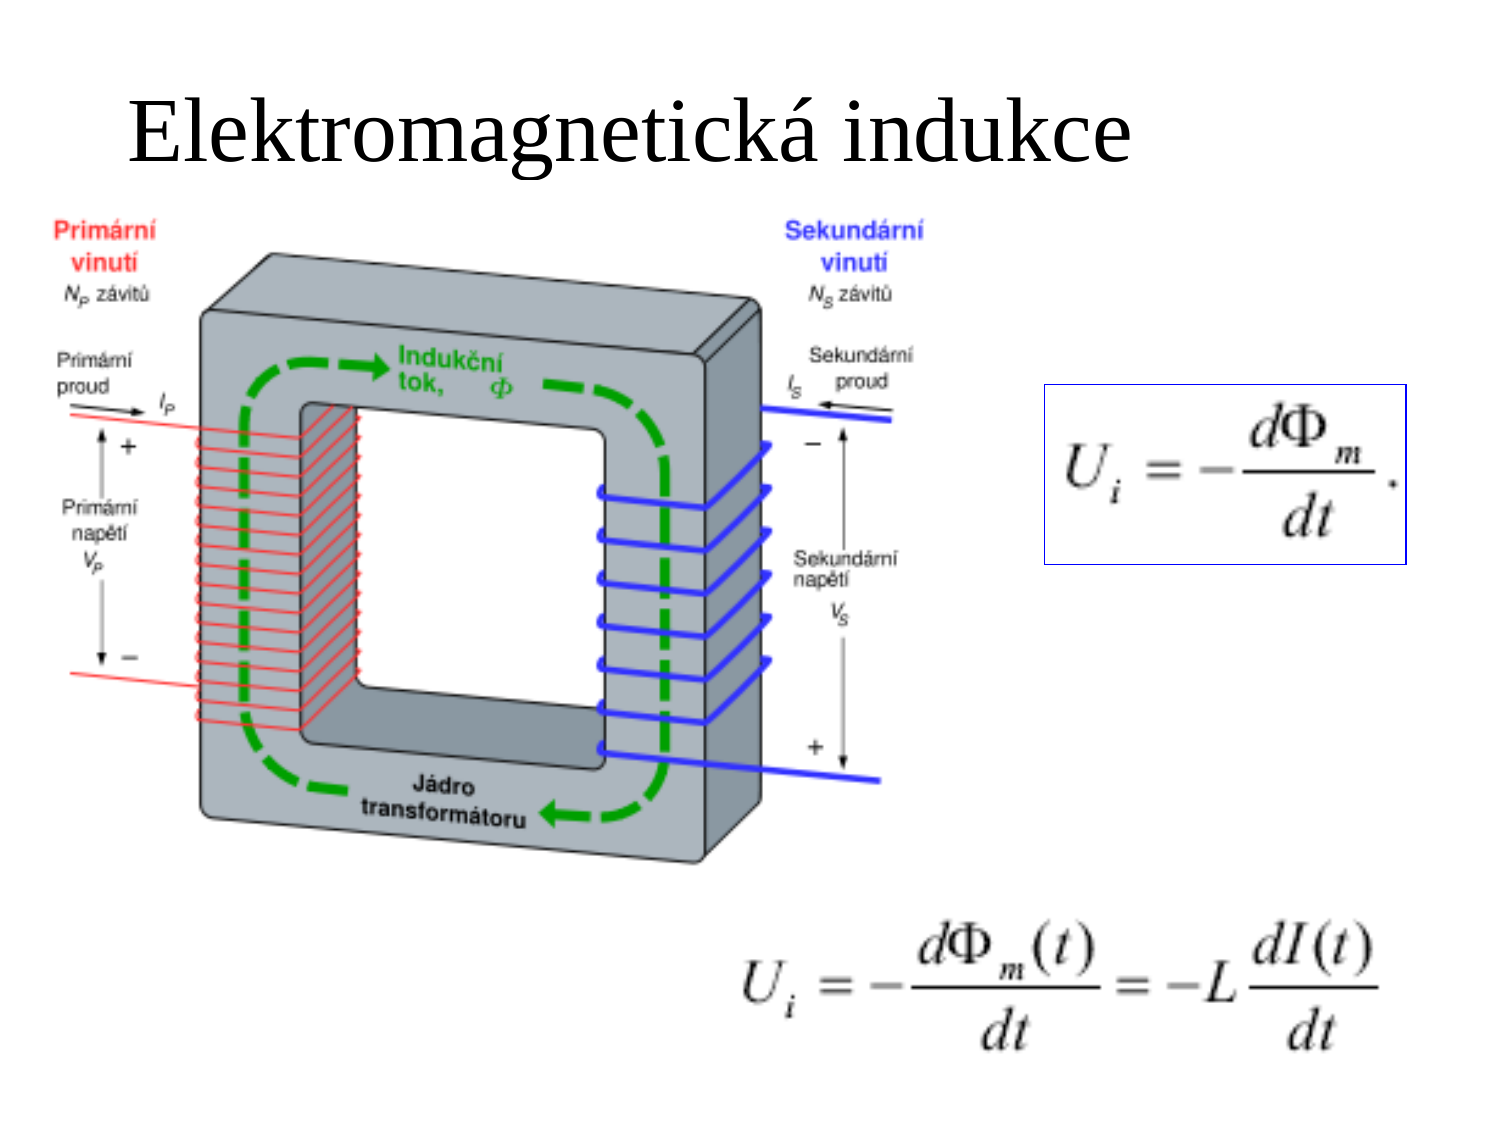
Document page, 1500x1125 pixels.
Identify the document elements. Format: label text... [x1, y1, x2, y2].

picture [1045, 385, 1406, 564]
picture [0, 180, 1389, 1073]
text_box Elektromagnetická indukce [112, 62, 1426, 188]
